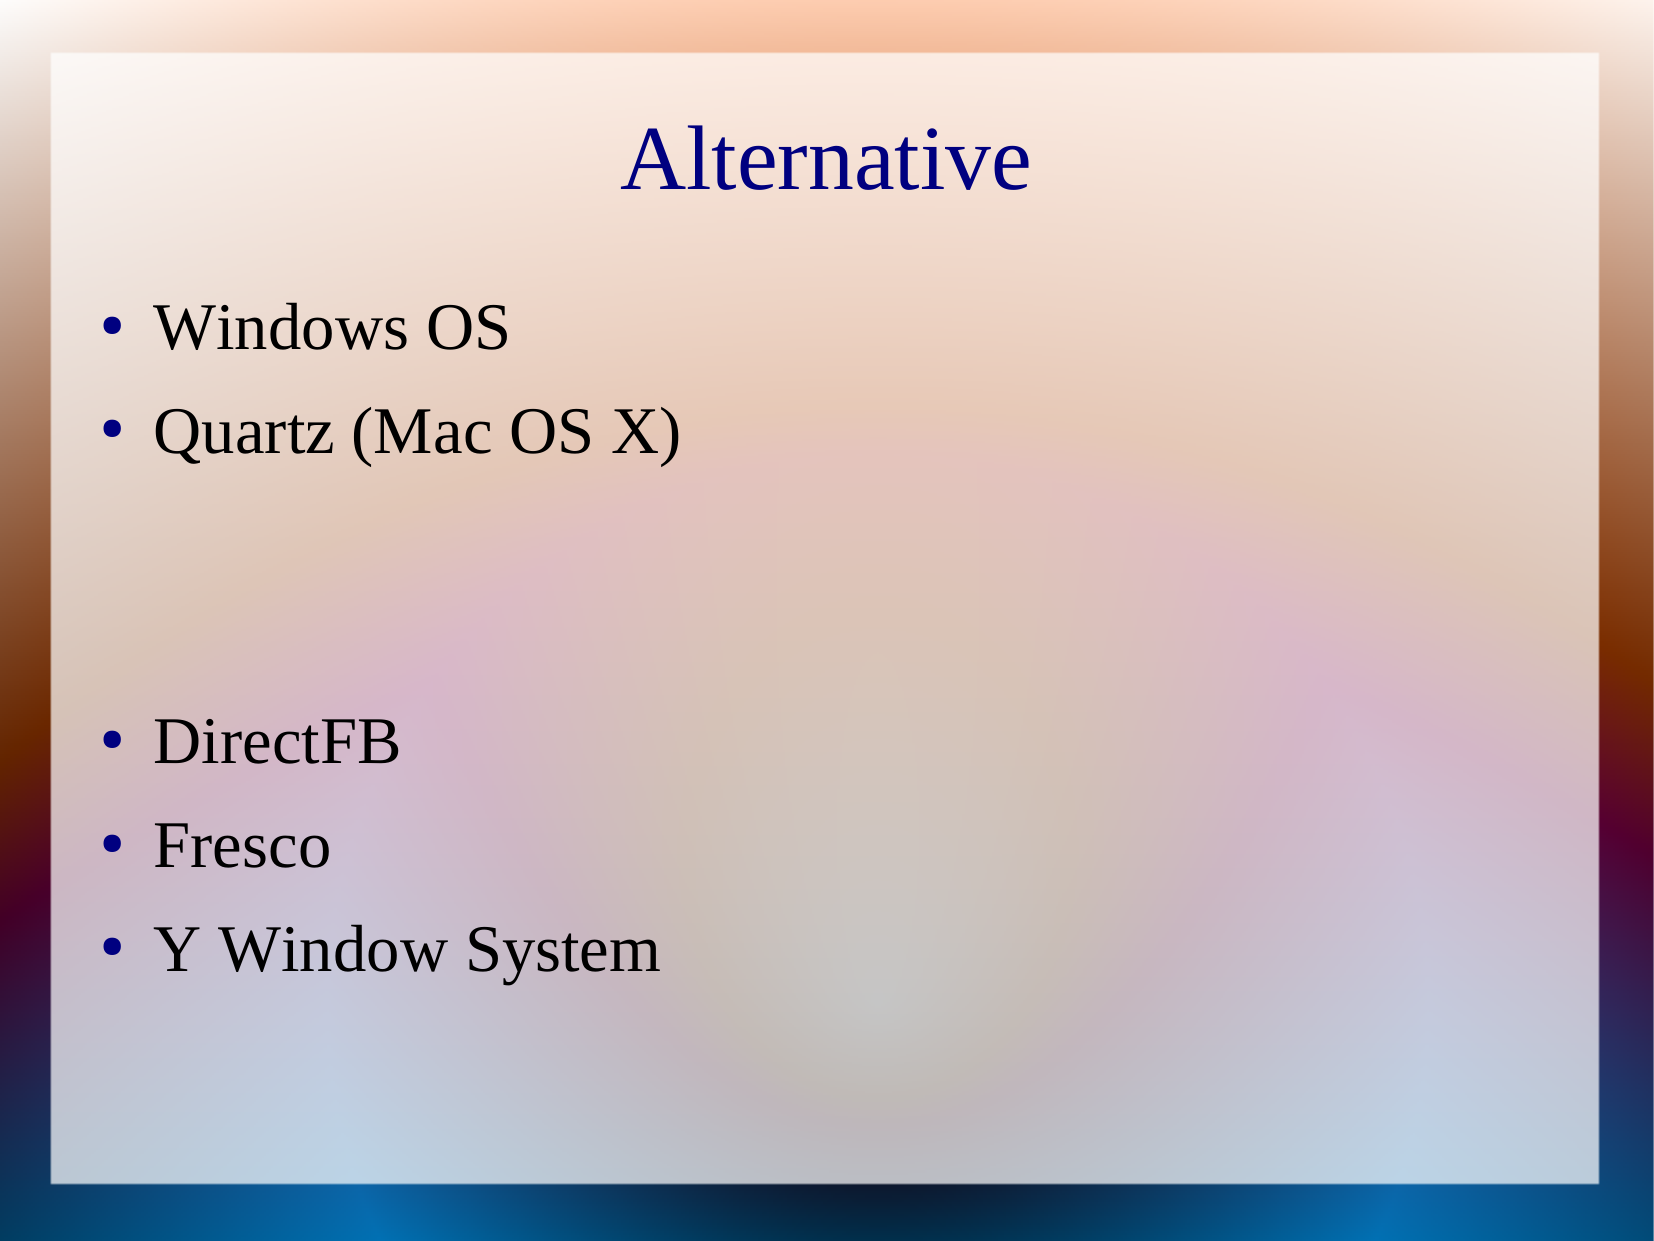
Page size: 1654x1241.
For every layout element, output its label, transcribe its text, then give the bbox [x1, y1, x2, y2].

title Alternative [82, 62, 1571, 256]
list Windows OS Quartz (Mac OS X) DirectFB Fresco Y Window System [82, 290, 1571, 1094]
picture [0, 0, 1654, 1241]
